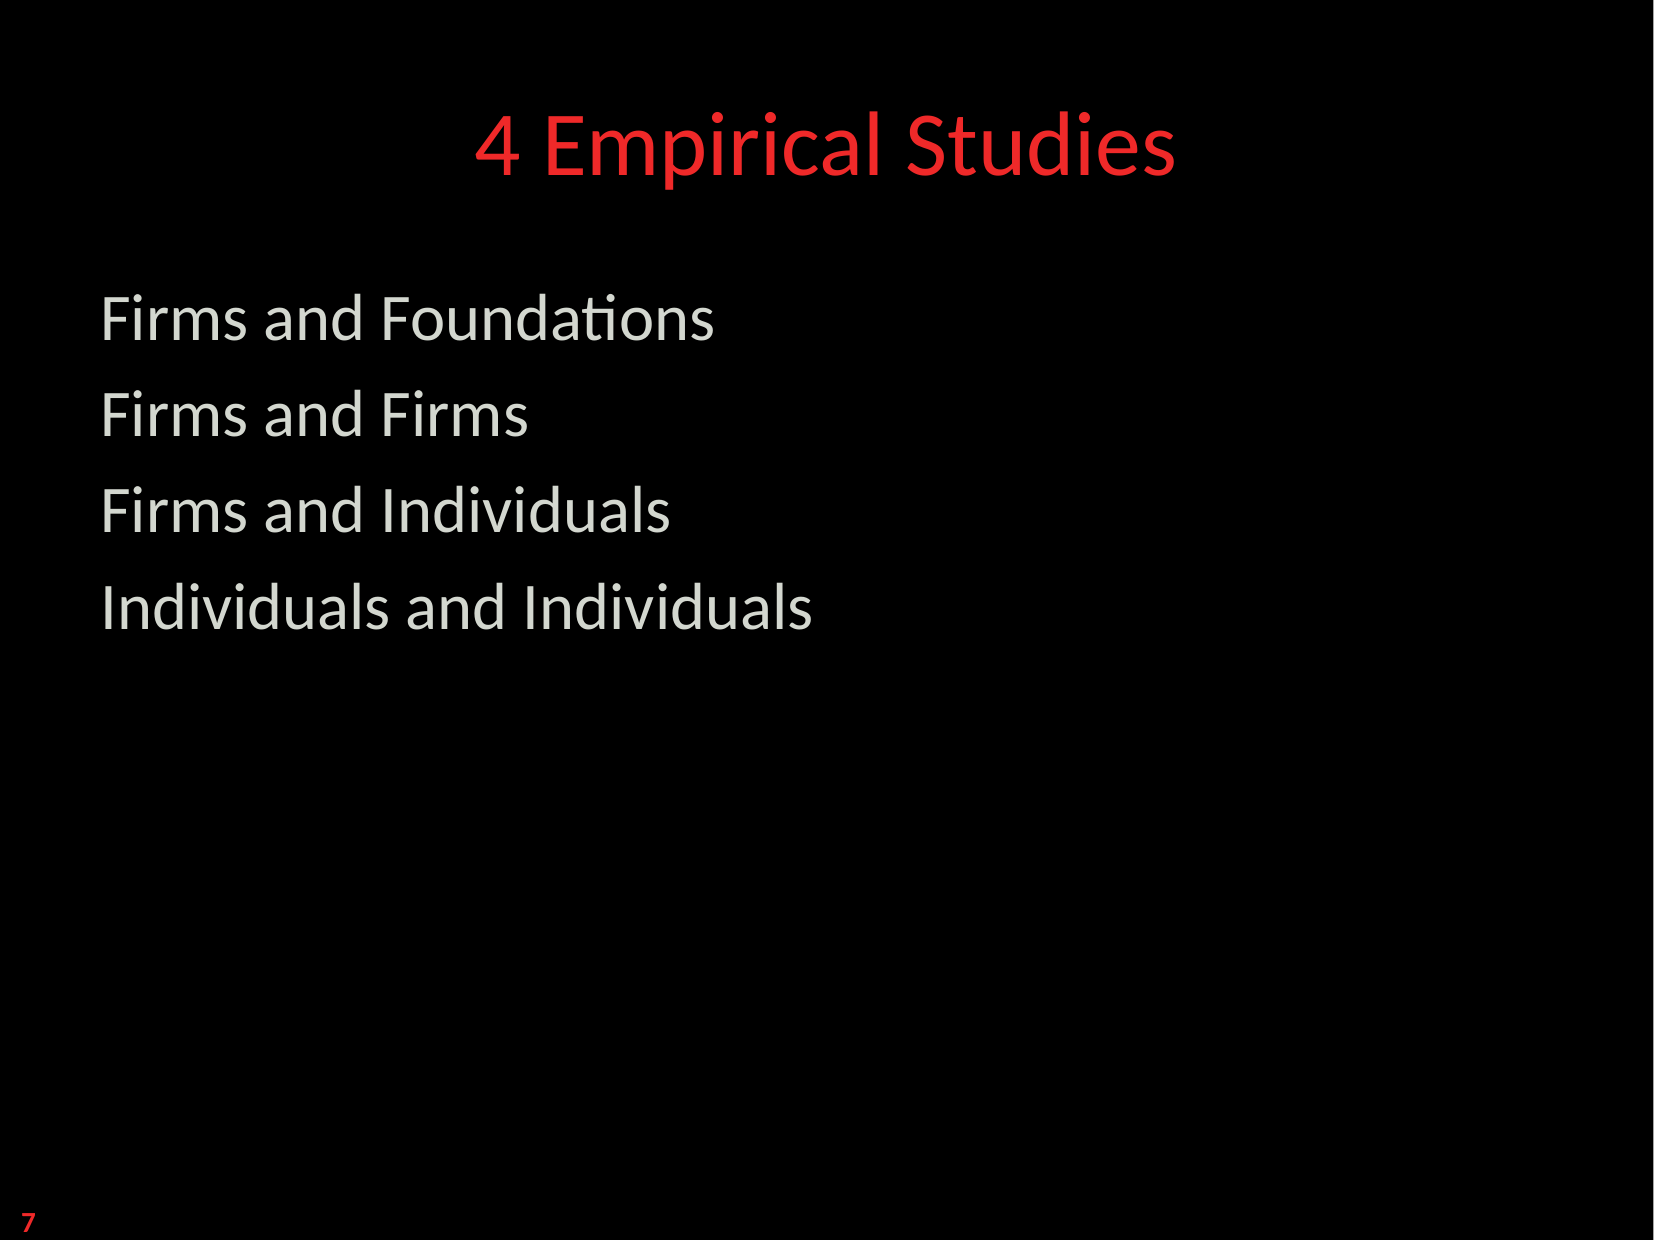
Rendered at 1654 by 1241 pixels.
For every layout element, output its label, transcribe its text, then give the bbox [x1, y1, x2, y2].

list Firms and Foundations Firms and Firms Firms and Individuals Individuals and Individuals [82, 290, 1571, 1109]
title 4 Empirical Studies [82, 49, 1571, 257]
